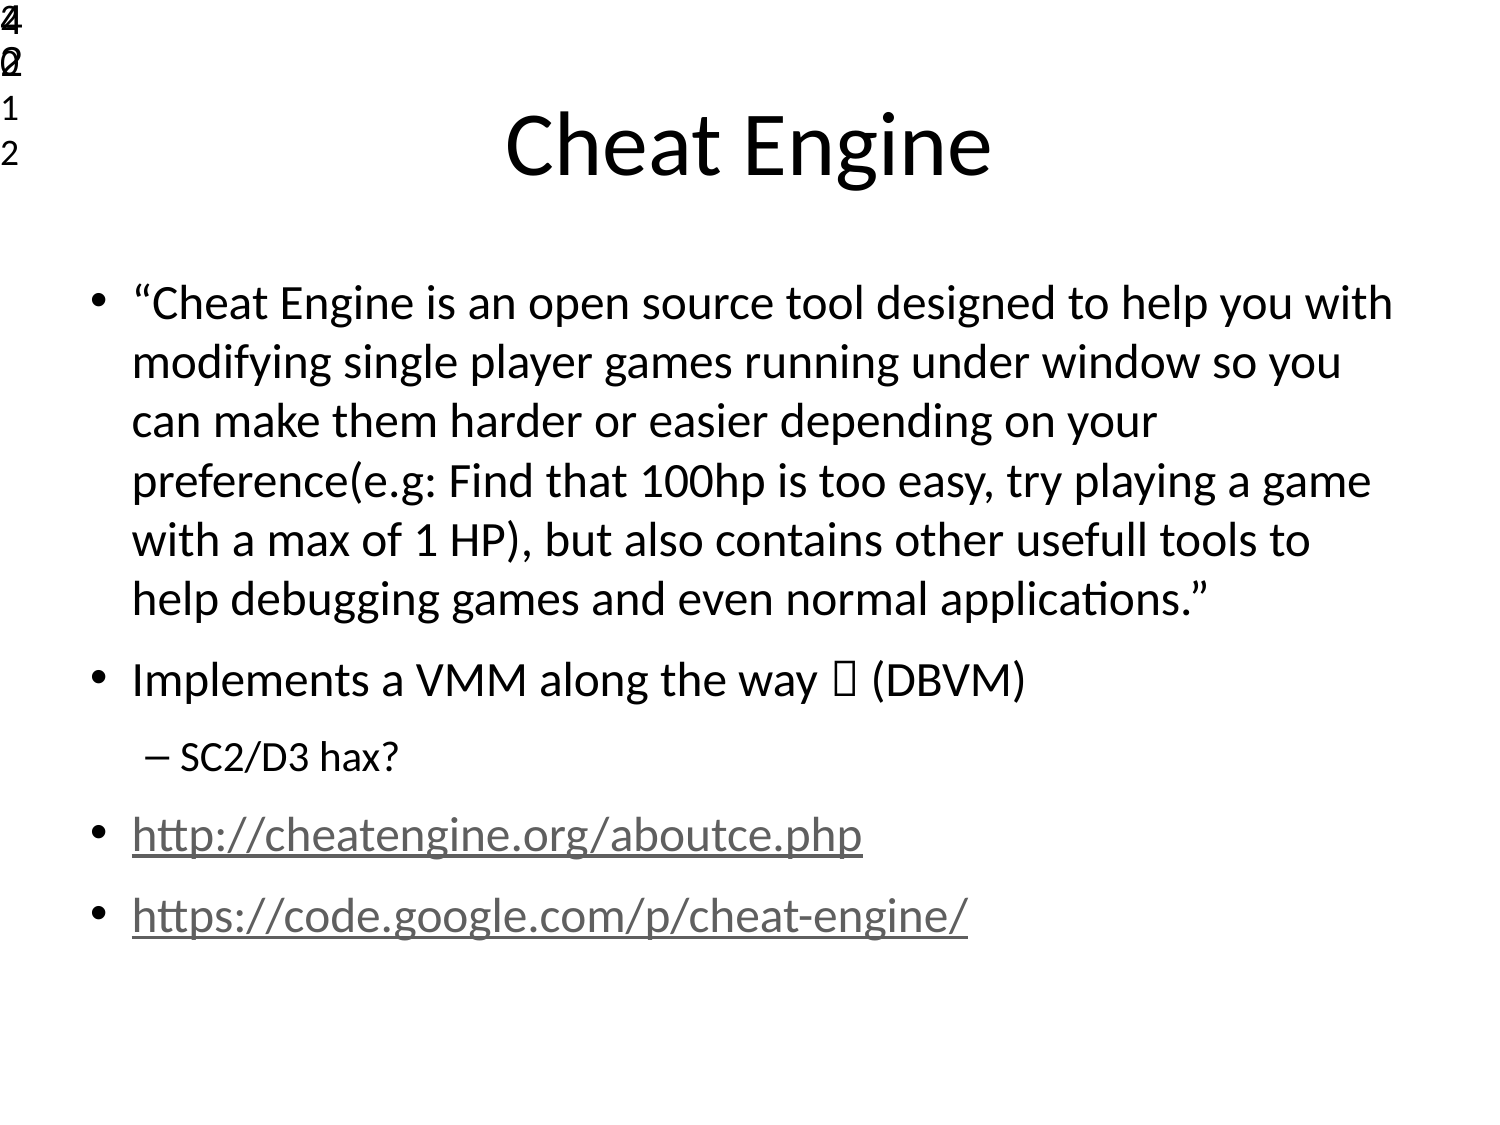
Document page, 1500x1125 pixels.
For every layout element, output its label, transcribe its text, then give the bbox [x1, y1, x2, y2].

title Cheat Engine [75, 45, 1425, 233]
list “Cheat Engine is an open source tool designed to help you with modifying single player games running under window so you can make them harder or easier depending on your preference(e.g: Find that 100hp is too easy, try playing a game with a max of 1 HP), but also contains other usefull tools to help debugging games and even normal applications.” Implements a VMM along the way  (DBVM) SC2/D3 hax? http://cheatengine.org/aboutce.php https://code.google.com/p/cheat-engine/ [75, 262, 1425, 1005]
